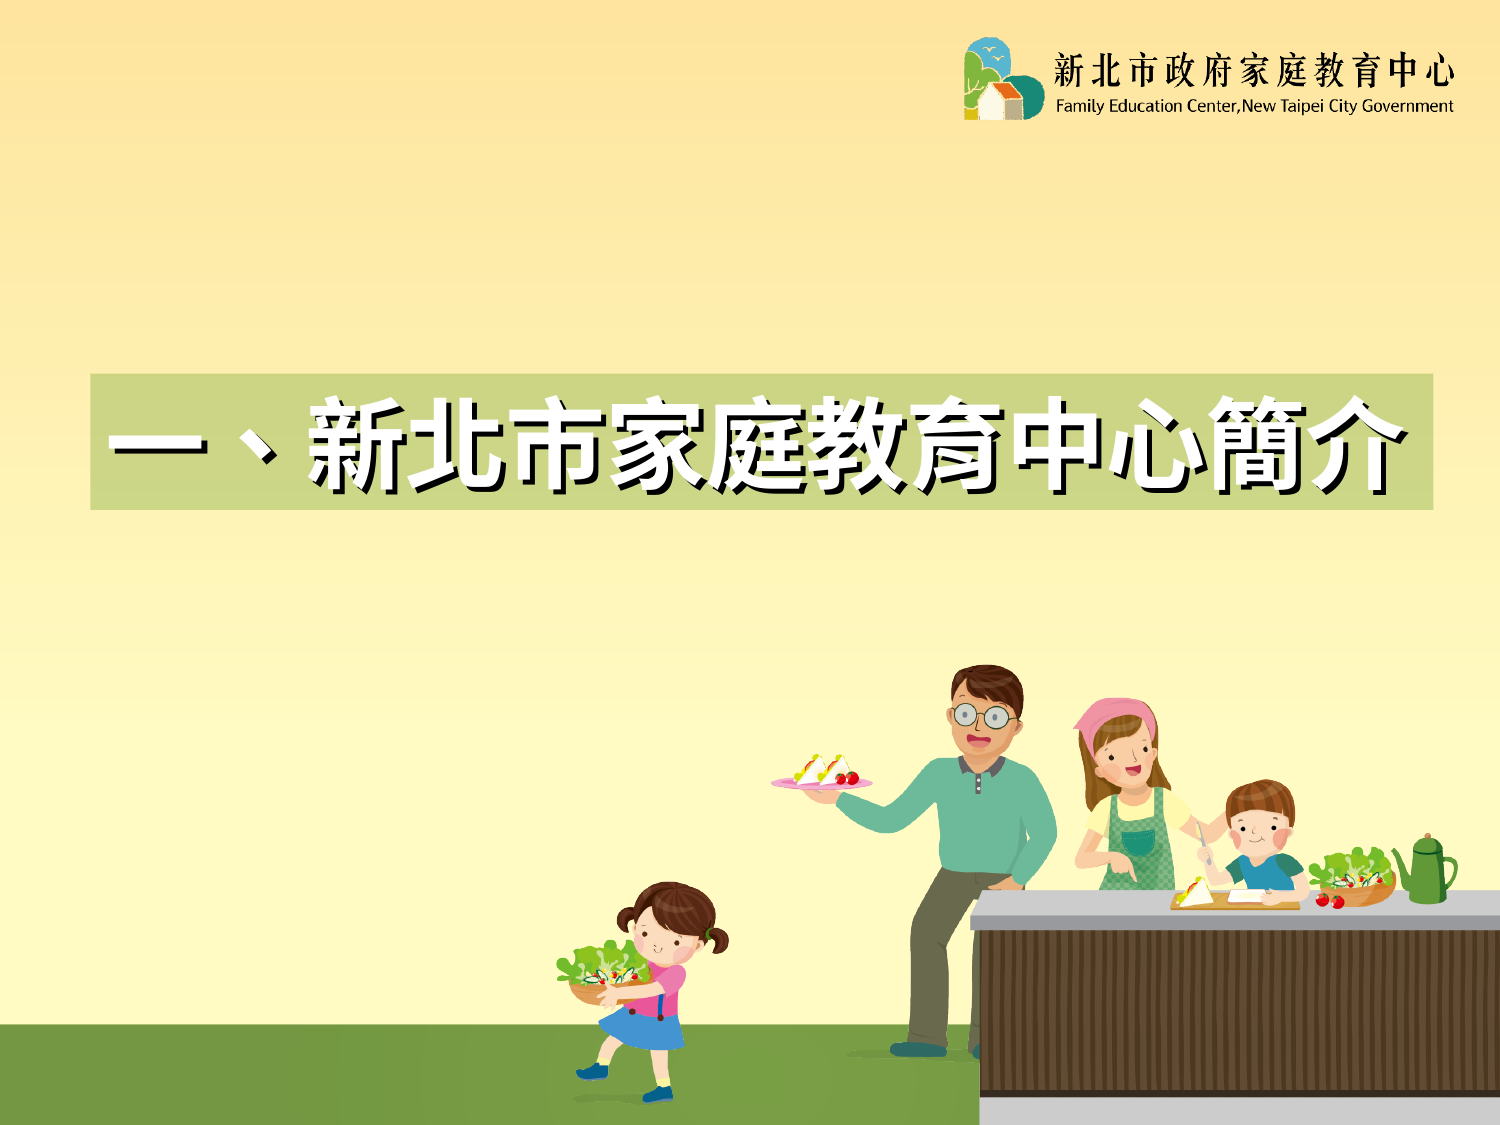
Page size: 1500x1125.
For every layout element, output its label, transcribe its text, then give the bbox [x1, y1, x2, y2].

text_box 一、新北市家庭教育中心簡介 [90, 373, 1434, 510]
picture [525, 837, 739, 1125]
picture [761, 629, 1500, 1125]
